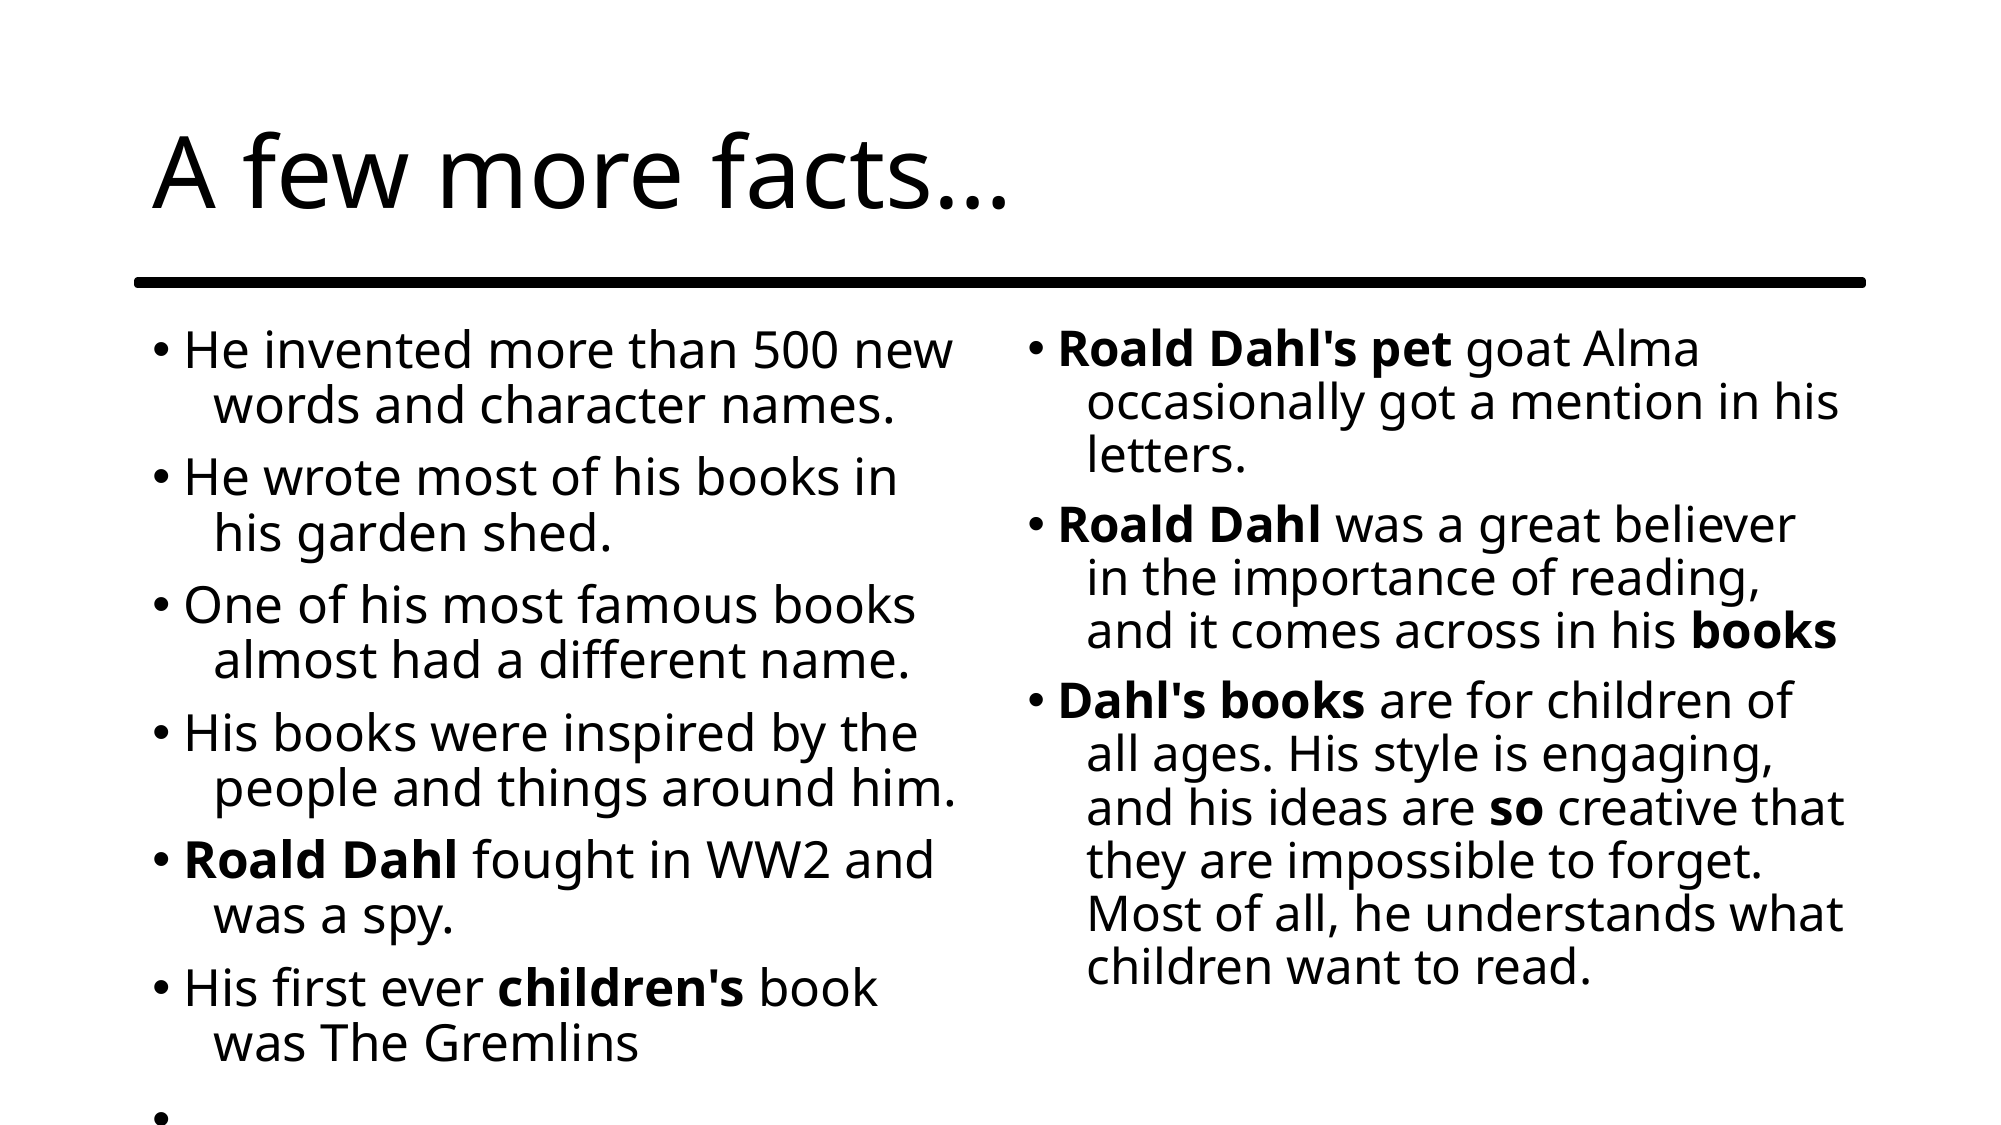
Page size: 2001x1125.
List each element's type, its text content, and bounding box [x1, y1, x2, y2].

title A few more facts… [137, 59, 1863, 278]
list He invented more than 500 new words and character names. He wrote most of his books in his garden shed. One of his most famous books almost had a different name. His books were inspired by the people and things around him. Roald Dahl fought in WW2 and was a spy. His first ever children's book was The Gremlins [137, 316, 988, 1125]
list Roald Dahl's pet goat Alma occasionally got a mention in his letters. Roald Dahl was a great believer in the importance of reading, and it comes across in his books Dahl's books are for children of all ages. His style is engaging, and his ideas are so creative that they are impossible to forget. Most of all, he understands what children want to read. [1012, 316, 1863, 1096]
